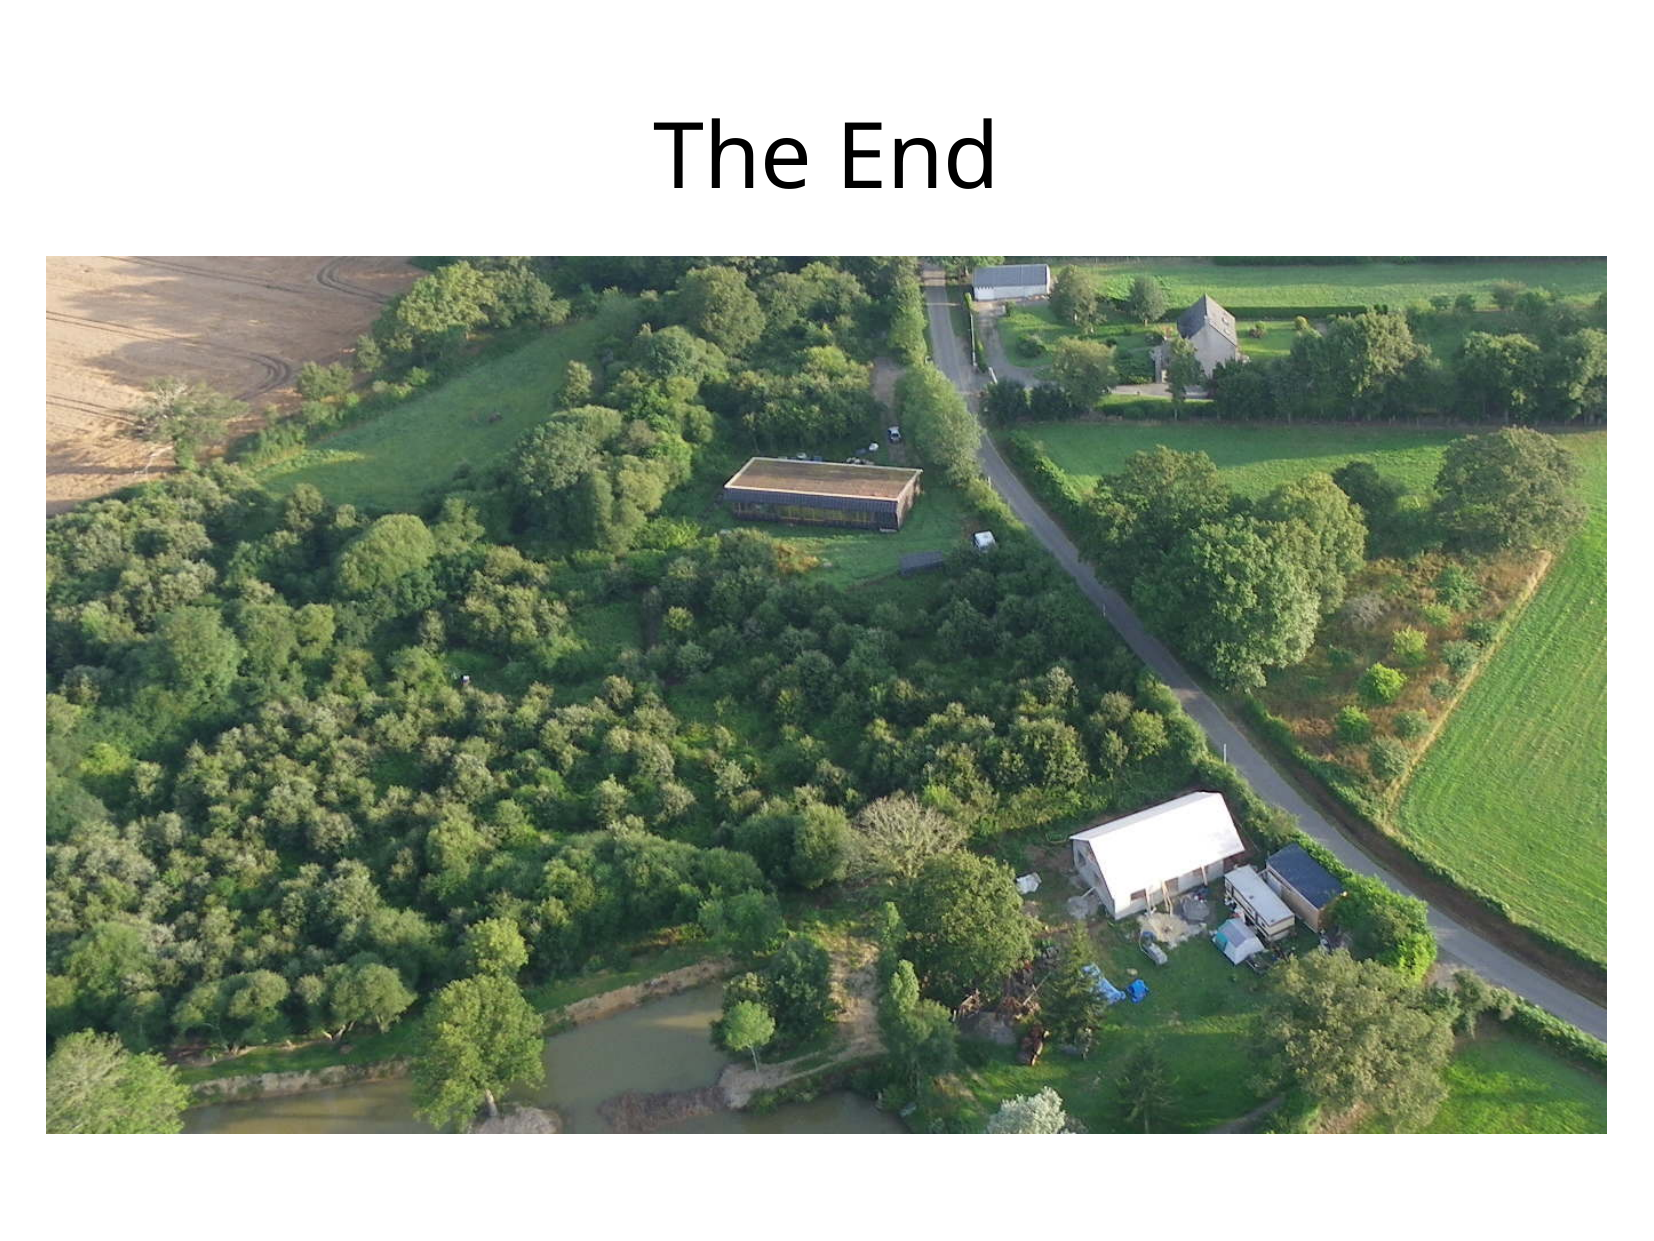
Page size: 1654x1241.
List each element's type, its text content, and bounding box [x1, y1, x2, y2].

title The End [82, 49, 1571, 256]
picture [46, 256, 1607, 1134]
